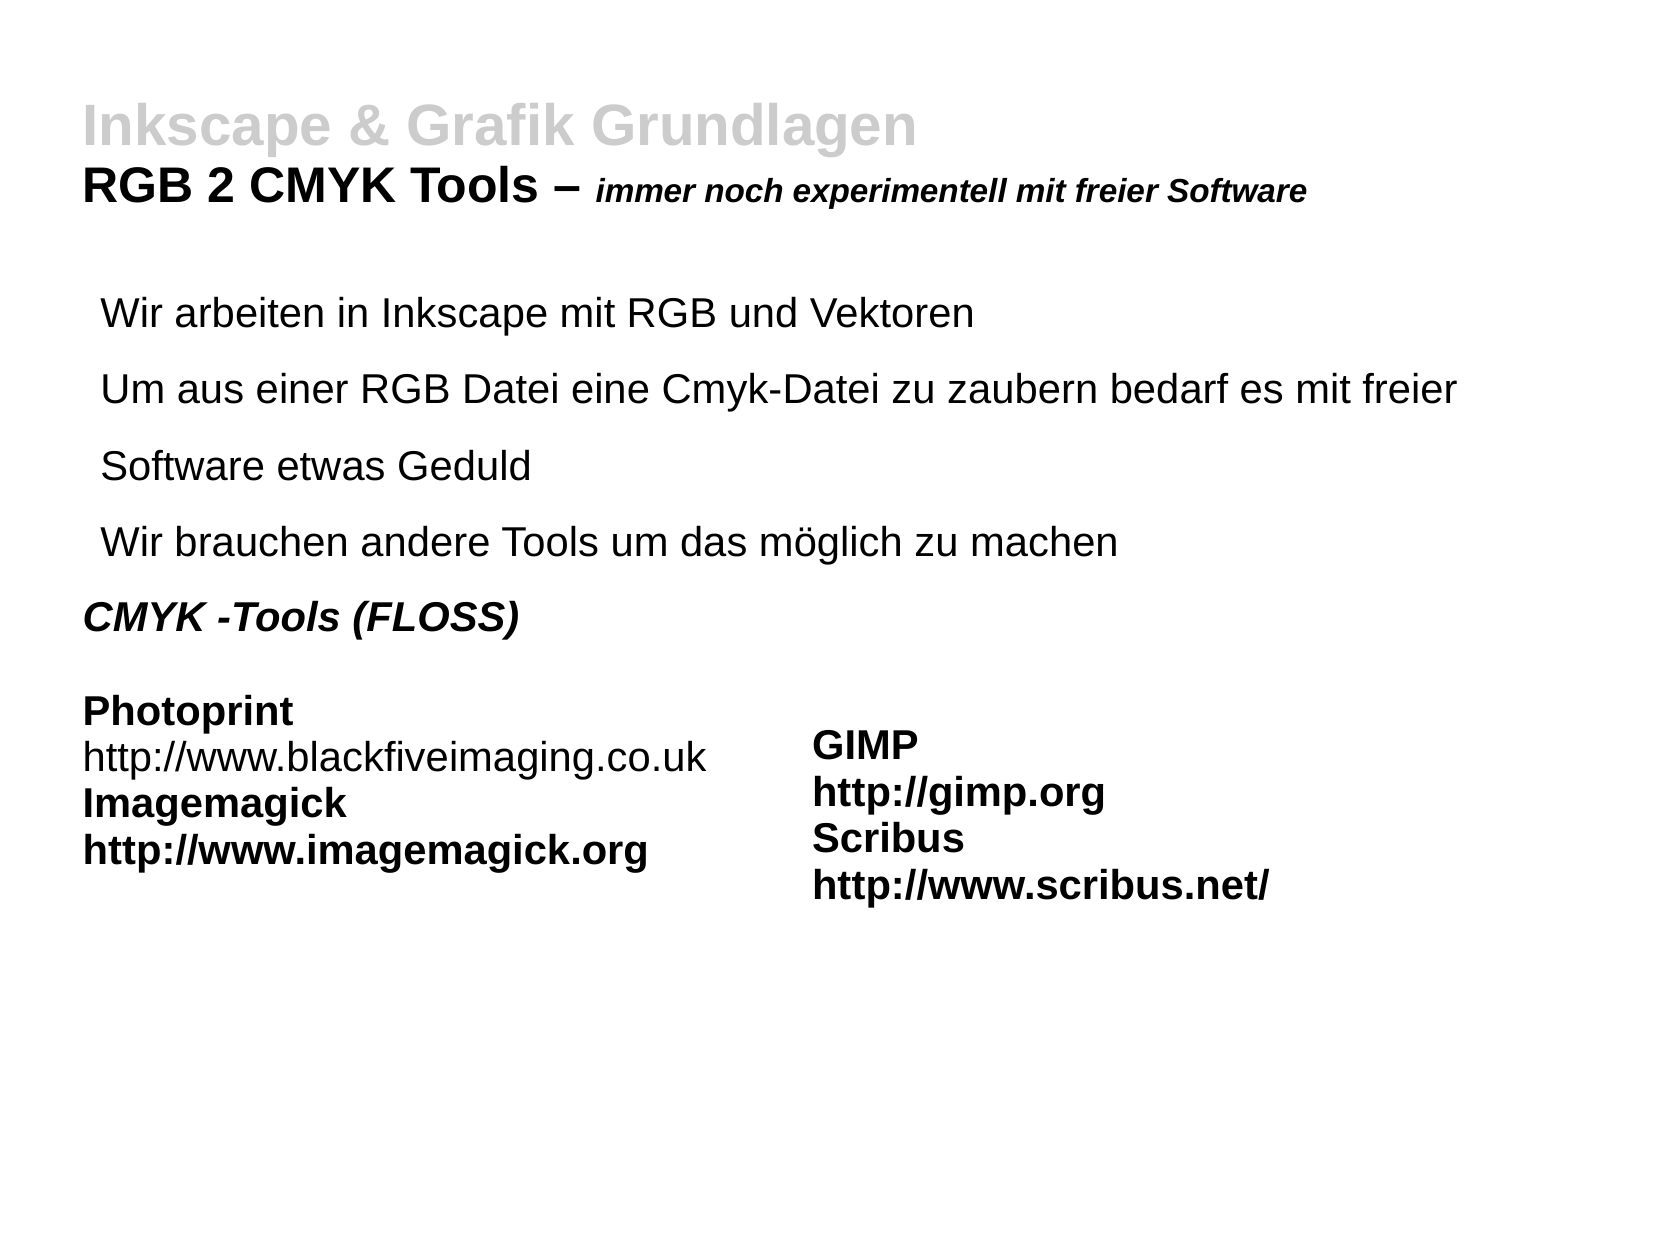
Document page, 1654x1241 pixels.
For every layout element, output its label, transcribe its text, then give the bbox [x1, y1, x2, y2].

list Wir arbeiten in Inkscape mit RGB und Vektoren Um aus einer RGB Datei eine Cmyk-Datei zu zaubern bedarf es mit freier Software etwas Geduld Wir brauchen andere Tools um das möglich zu machen CMYK -Tools (FLOSS) Photoprint http://www.blackfiveimaging.co.uk Imagemagick http://www.imagemagick.org [82, 290, 1477, 1182]
title Inkscape & Grafik Grundlagen RGB 2 CMYK Tools – immer noch experimentell mit freier Software [82, 49, 1571, 257]
text_box [738, 826, 1329, 1093]
text_box GIMP http://gimp.org Scribus http://www.scribus.net/ [797, 714, 1536, 946]
